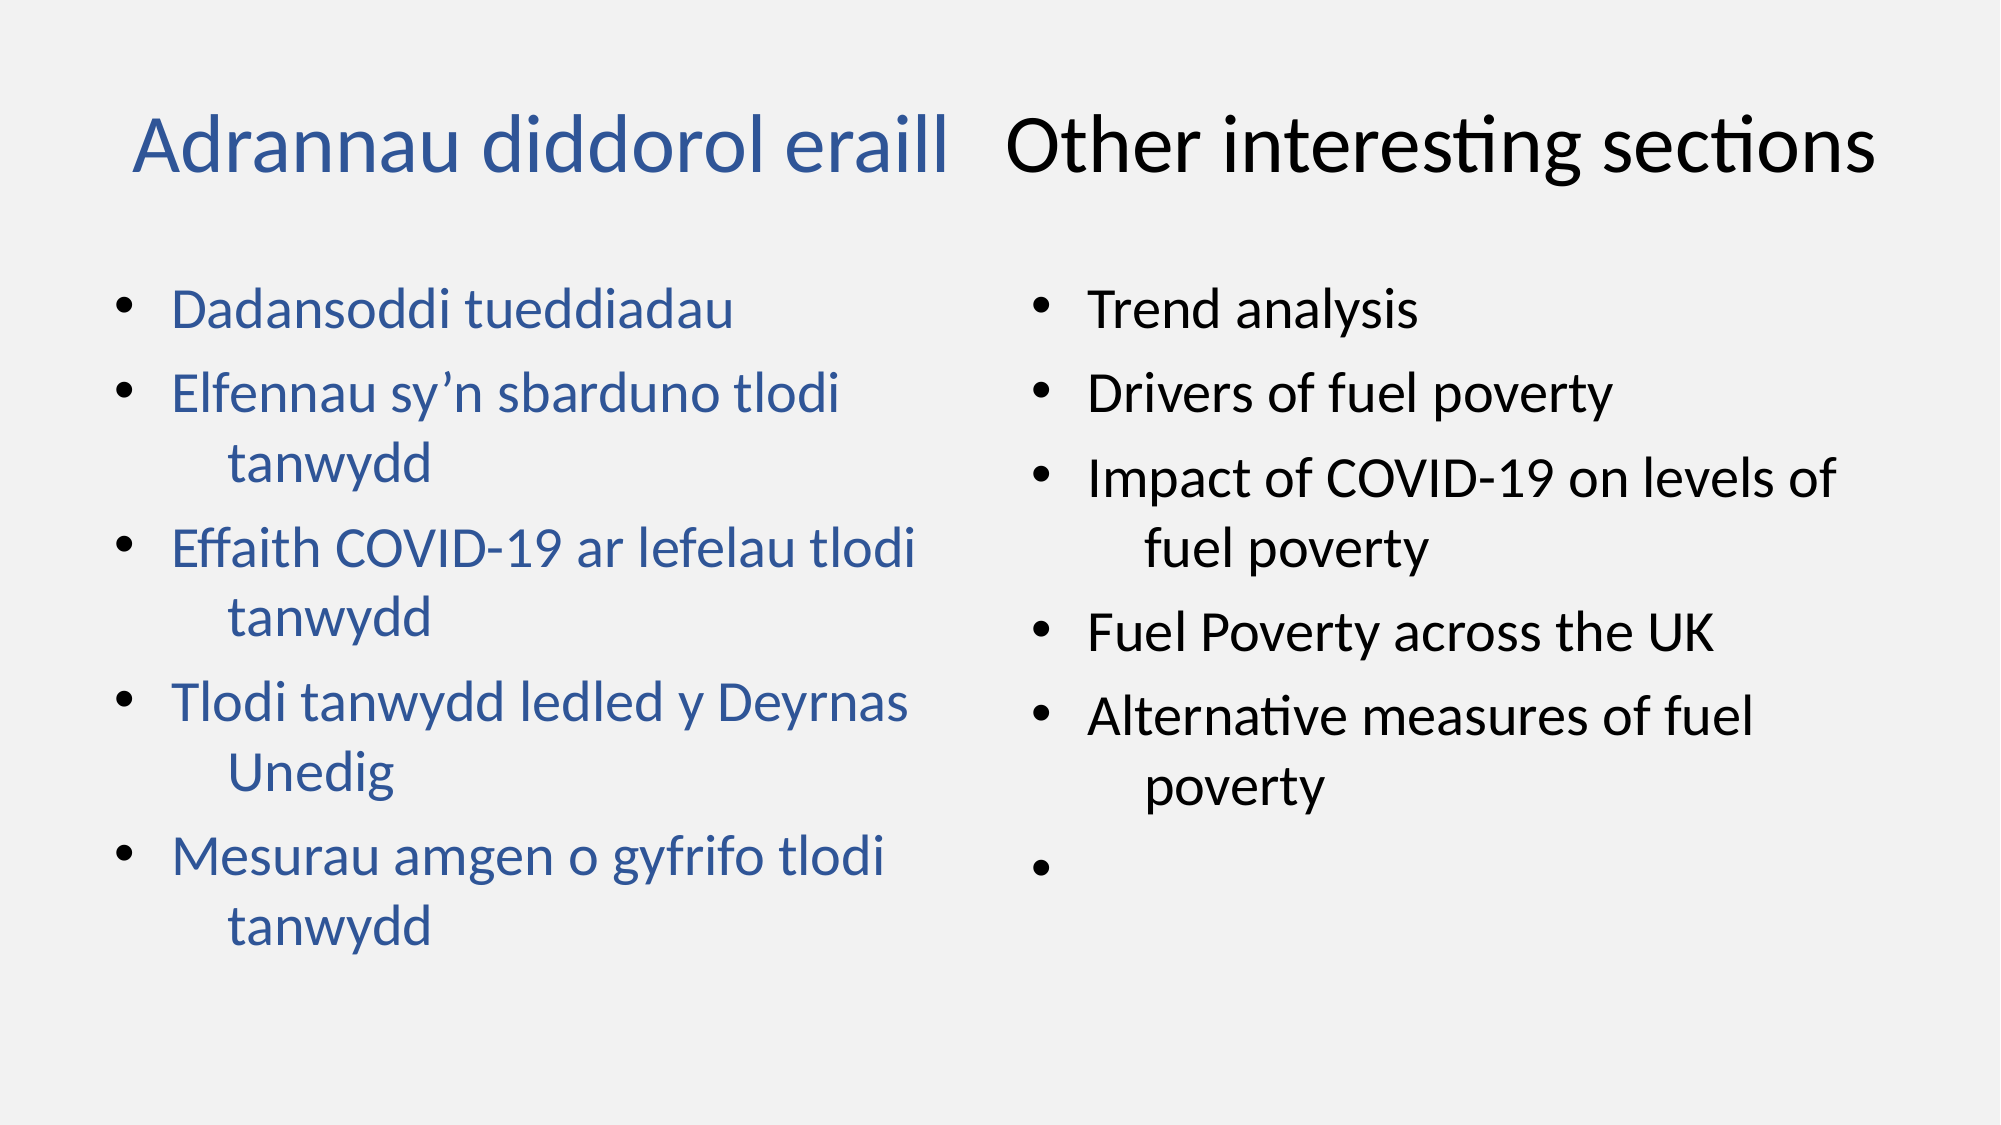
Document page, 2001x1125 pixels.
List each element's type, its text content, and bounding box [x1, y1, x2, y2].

title Adrannau diddorol eraill [99, 45, 984, 233]
list Trend analysis Drivers of fuel poverty Impact of COVID-19 on levels of fuel poverty Fuel Poverty across the UK Alternative measures of fuel poverty [1016, 262, 1901, 1005]
list Dadansoddi tueddiadau Elfennau sy’n sbarduno tlodi tanwydd Effaith COVID-19 ar lefelau tlodi tanwydd Tlodi tanwydd ledled y Deyrnas Unedig Mesurau amgen o gyfrifo tlodi tanwydd [99, 262, 984, 1005]
text_box Other interesting sections [984, 45, 1900, 233]
